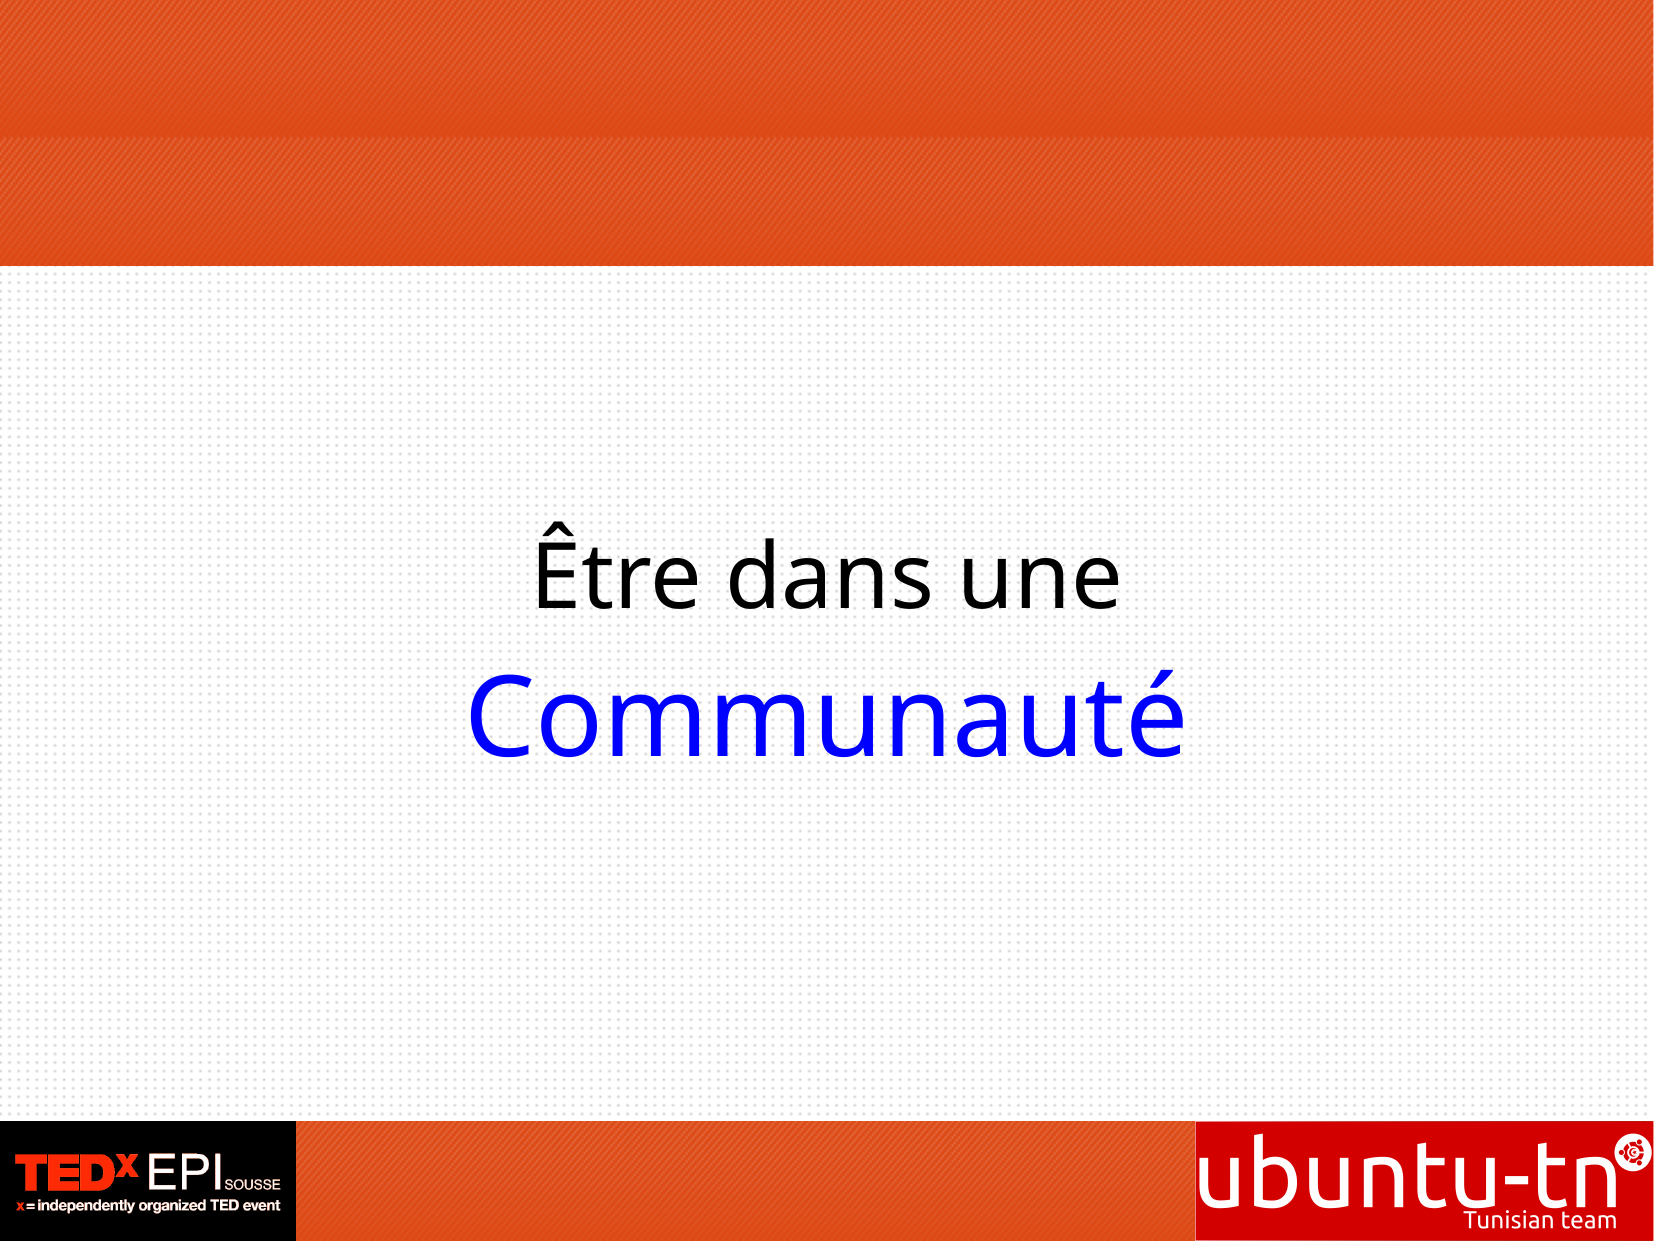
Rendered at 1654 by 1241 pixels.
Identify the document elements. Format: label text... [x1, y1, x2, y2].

picture [0, 0, 1654, 1241]
subtitle Être dans une Communauté [82, 290, 1571, 1010]
